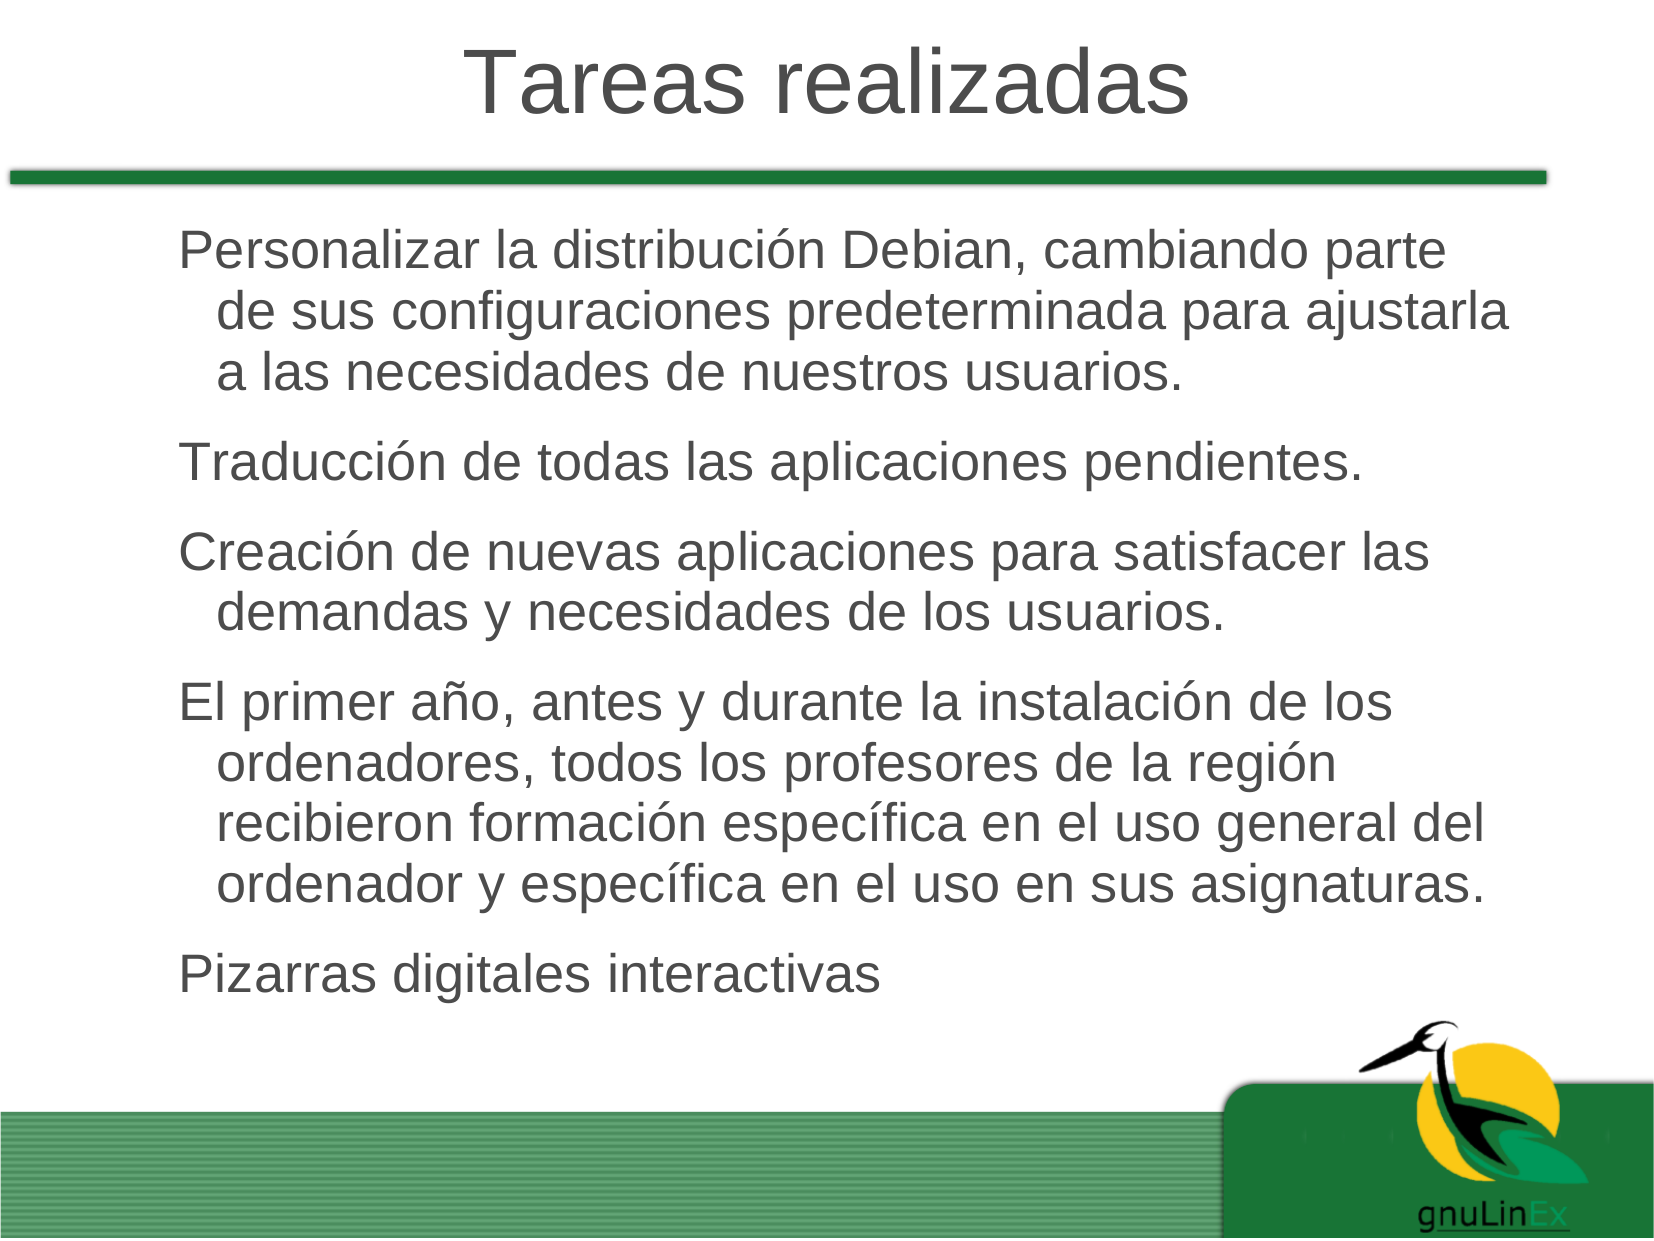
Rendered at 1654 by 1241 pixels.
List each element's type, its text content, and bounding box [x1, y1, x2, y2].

picture [0, 0, 1654, 1238]
list Personalizar la distribución Debian, cambiando parte de sus configuraciones predeterminada para ajustarla a las necesidades de nuestros usuarios. Traducción de todas las aplicaciones pendientes. Creación de nuevas aplicaciones para satisfacer las demandas y necesidades de los usuarios. El primer año, antes y durante la instalación de los ordenadores, todos los profesores de la región recibieron formación específica en el uso general del ordenador y específica en el uso en sus asignaturas. Pizarras digitales interactivas [103, 220, 1516, 1079]
title Tareas realizadas [121, 0, 1534, 164]
